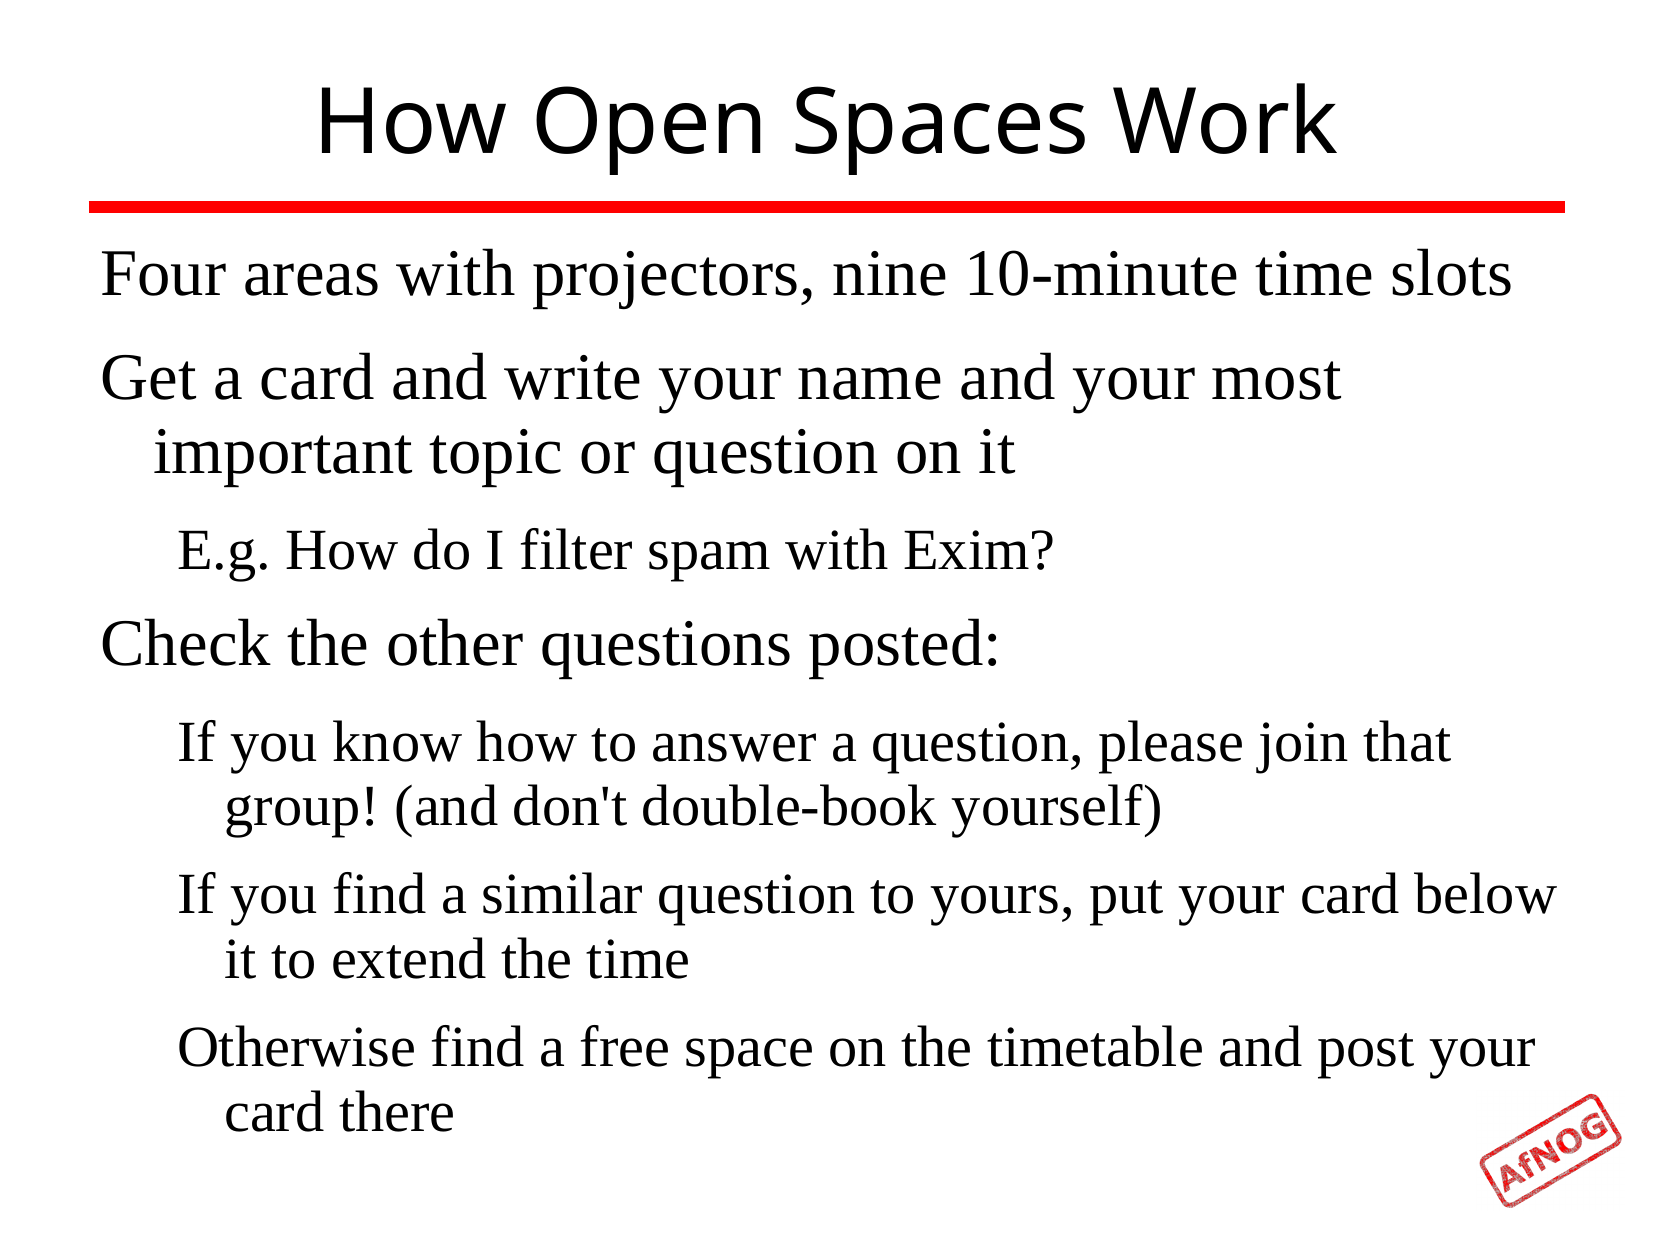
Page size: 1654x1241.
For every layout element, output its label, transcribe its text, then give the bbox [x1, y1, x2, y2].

title How Open Spaces Work [88, 29, 1565, 207]
picture [1476, 1090, 1625, 1211]
list Four areas with projectors, nine 10-minute time slots Get a card and write your name and your most important topic or question on it E.g. How do I filter spam with Exim? Check the other questions posted: If you know how to answer a question, please join that group! (and don't double-book yourself) If you find a similar question to yours, put your card below it to extend the time Otherwise find a free space on the timetable and post your card there [82, 236, 1571, 1144]
